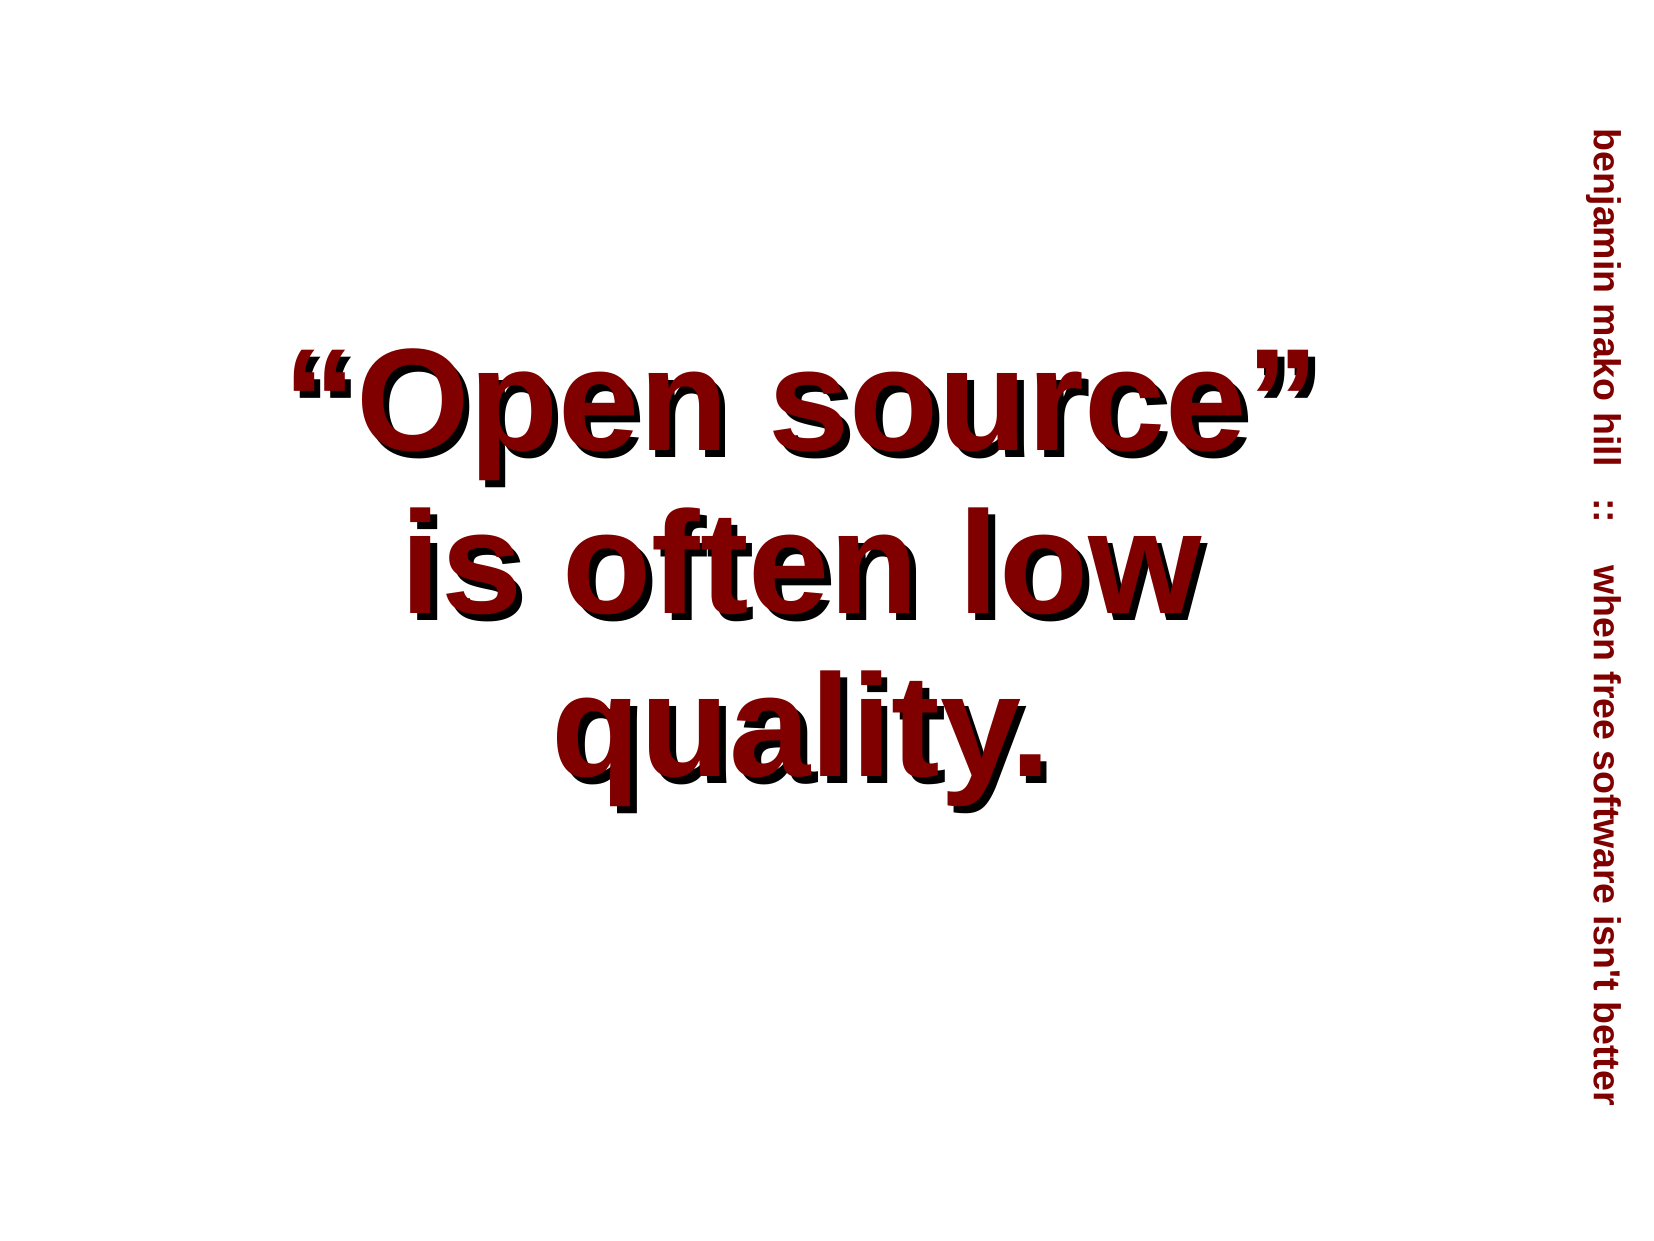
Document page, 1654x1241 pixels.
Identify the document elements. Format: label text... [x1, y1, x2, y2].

subtitle “Open source” is often low quality. [71, 100, 1531, 1026]
